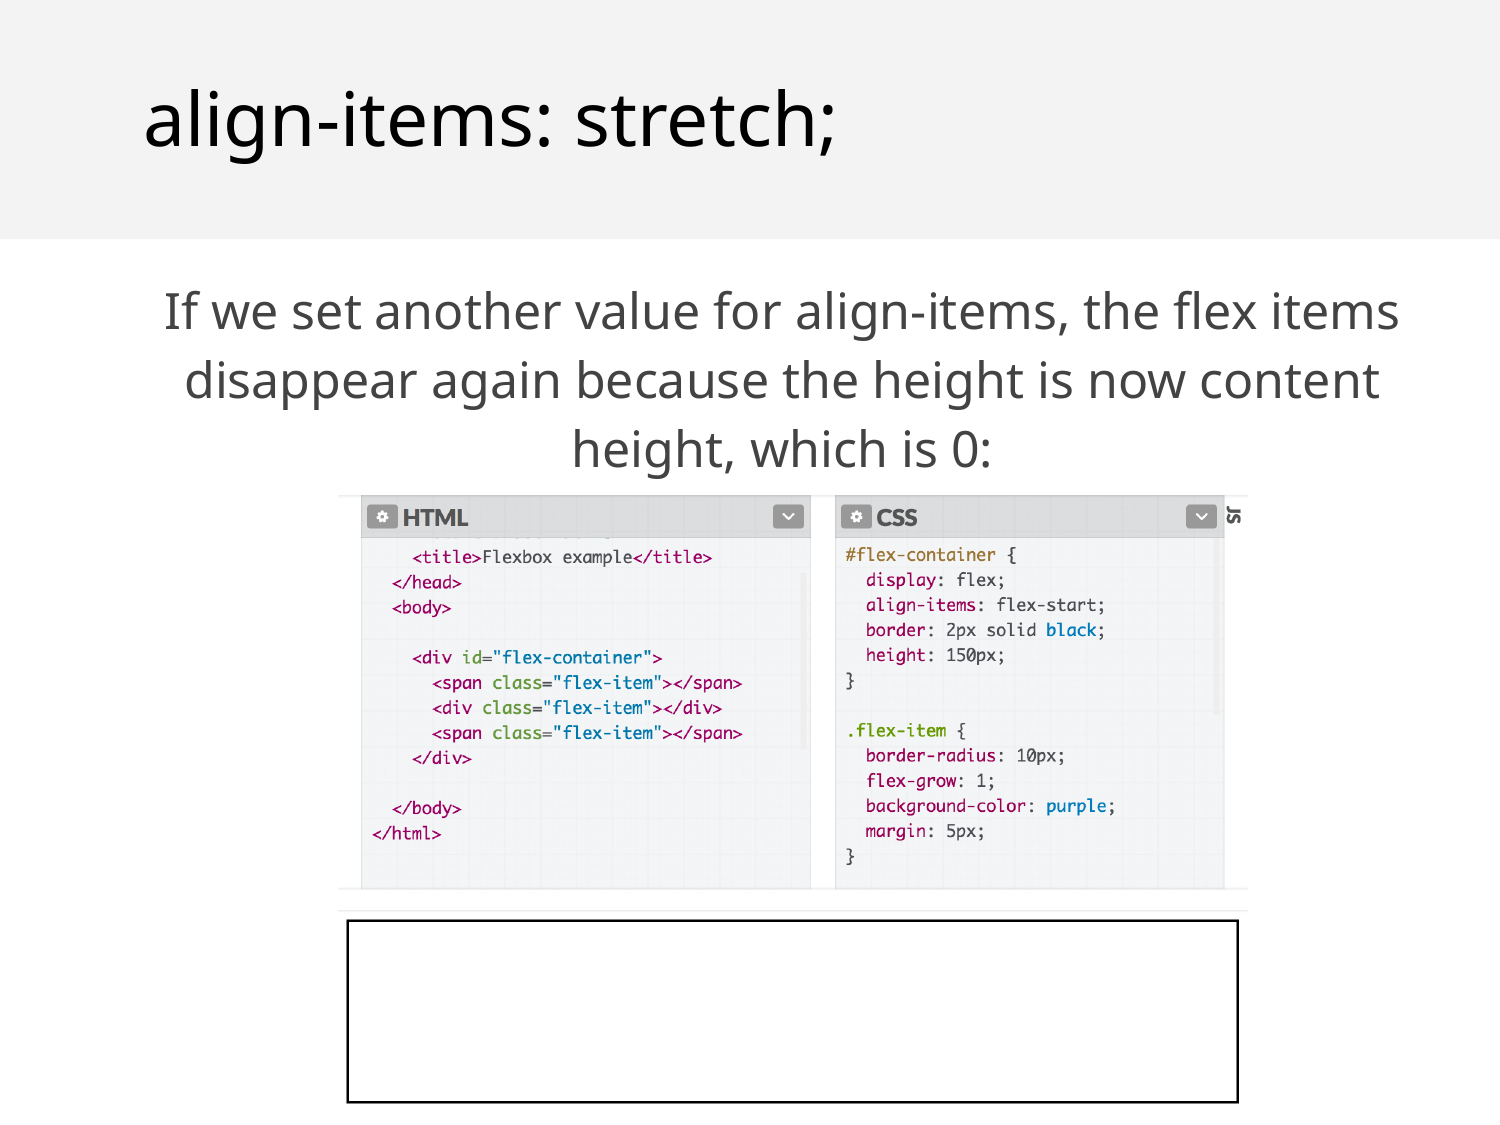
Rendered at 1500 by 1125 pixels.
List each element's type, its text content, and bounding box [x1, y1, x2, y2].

title align-items: stretch; [128, 56, 1372, 183]
list If we set another value for align-items, the flex items disappear again because the height is now content height, which is 0: [128, 255, 1437, 356]
picture [338, 484, 1248, 1125]
